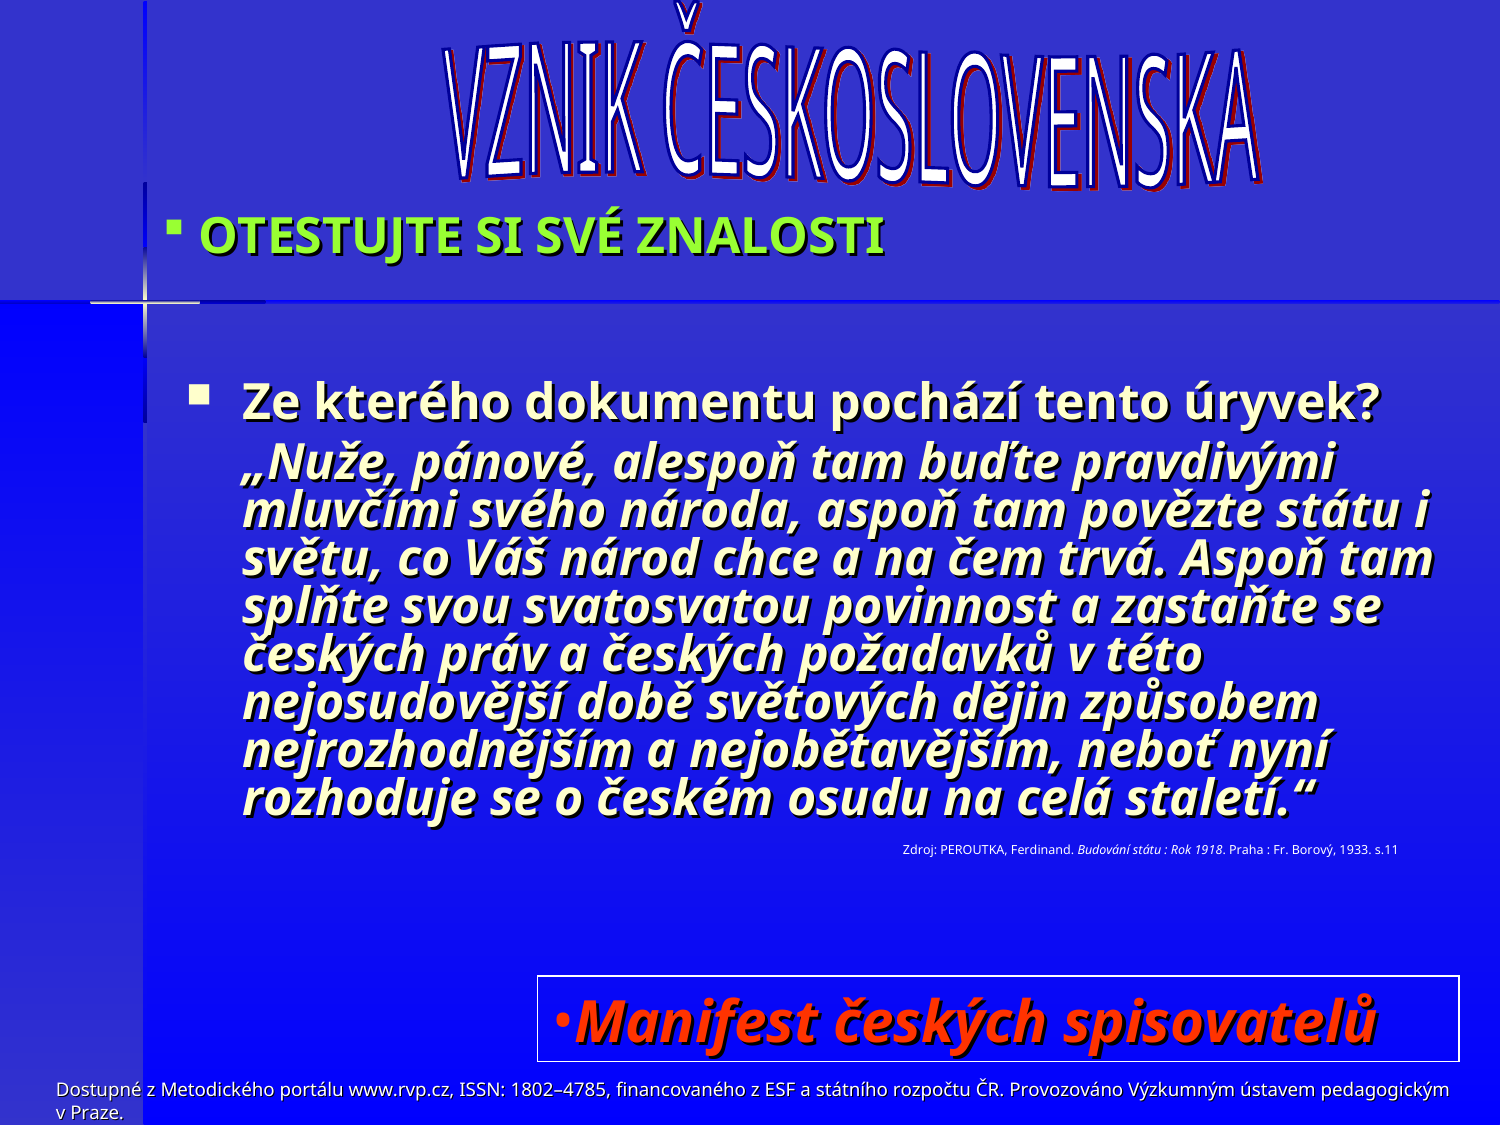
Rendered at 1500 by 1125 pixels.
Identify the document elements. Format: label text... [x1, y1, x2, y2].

text_box OTESTUJTE SI SVÉ ZNALOSTI [147, 196, 987, 272]
text_box VZNIK ČESKOSLOVENSKA [486, 44, 522, 177]
text_box VZNIK ČESKOSLOVENSKA [606, 41, 643, 173]
text_box VZNIK ČESKOSLOVENSKA [878, 49, 910, 183]
text_box VZNIK ČESKOSLOVENSKA [1137, 54, 1169, 188]
text_box VZNIK ČESKOSLOVENSKA [1001, 55, 1043, 186]
text_box VZNIK ČESKOSLOVENSKA [952, 52, 998, 186]
text_box VZNIK ČESKOSLOVENSKA [919, 51, 948, 183]
text_box VZNIK ČESKOSLOVENSKA [674, 0, 699, 31]
text_box VZNIK ČESKOSLOVENSKA [578, 42, 597, 173]
text_box VZNIK ČESKOSLOVENSKA [825, 47, 872, 182]
text_box VZNIK ČESKOSLOVENSKA [745, 44, 777, 178]
text_box Zdroj: PEROUTKA, Ferdinand. Budování státu : Rok 1918. Praha : Fr. Borový, 1933. s.11 [888, 833, 1417, 865]
text_box VZNIK ČESKOSLOVENSKA [1178, 50, 1259, 185]
text_box Dostupné z Metodického portálu www.rvp.cz, ISSN: 1802–4785, financovaného z ESF a státního rozpočtu ČR. Provozováno Výzkumným ústavem pedagogickým v Praze. [41, 1070, 1471, 1125]
text_box VZNIK ČESKOSLOVENSKA [1049, 56, 1077, 187]
text_box VZNIK ČESKOSLOVENSKA [664, 41, 702, 176]
text_box VZNIK ČESKOSLOVENSKA [442, 46, 485, 179]
text_box VZNIK ČESKOSLOVENSKA [1087, 56, 1127, 187]
text_box VZNIK ČESKOSLOVENSKA [786, 46, 823, 179]
text_box VZNIK ČESKOSLOVENSKA [710, 44, 739, 176]
text_box Manifest českých spisovatelů [537, 976, 1459, 1062]
text_box VZNIK ČESKOSLOVENSKA [530, 42, 570, 174]
list Ze kterého dokumentu pochází tento úryvek? „Nuže, pánové, alespoň tam buďte pravdivými mluvčími svého národa, aspoň tam povězte státu i světu, co Váš národ chce a na čem trvá. Aspoň tam splňte svou svatosvatou povinnost a zastaňte se českých práv a českých požadavků v této nejosudovější době světových dějin způsobem nejrozhodnějším a nejobětavějším, neboť nyní rozhoduje se o českém osudu na celá staletí.“ [171, 373, 1471, 881]
